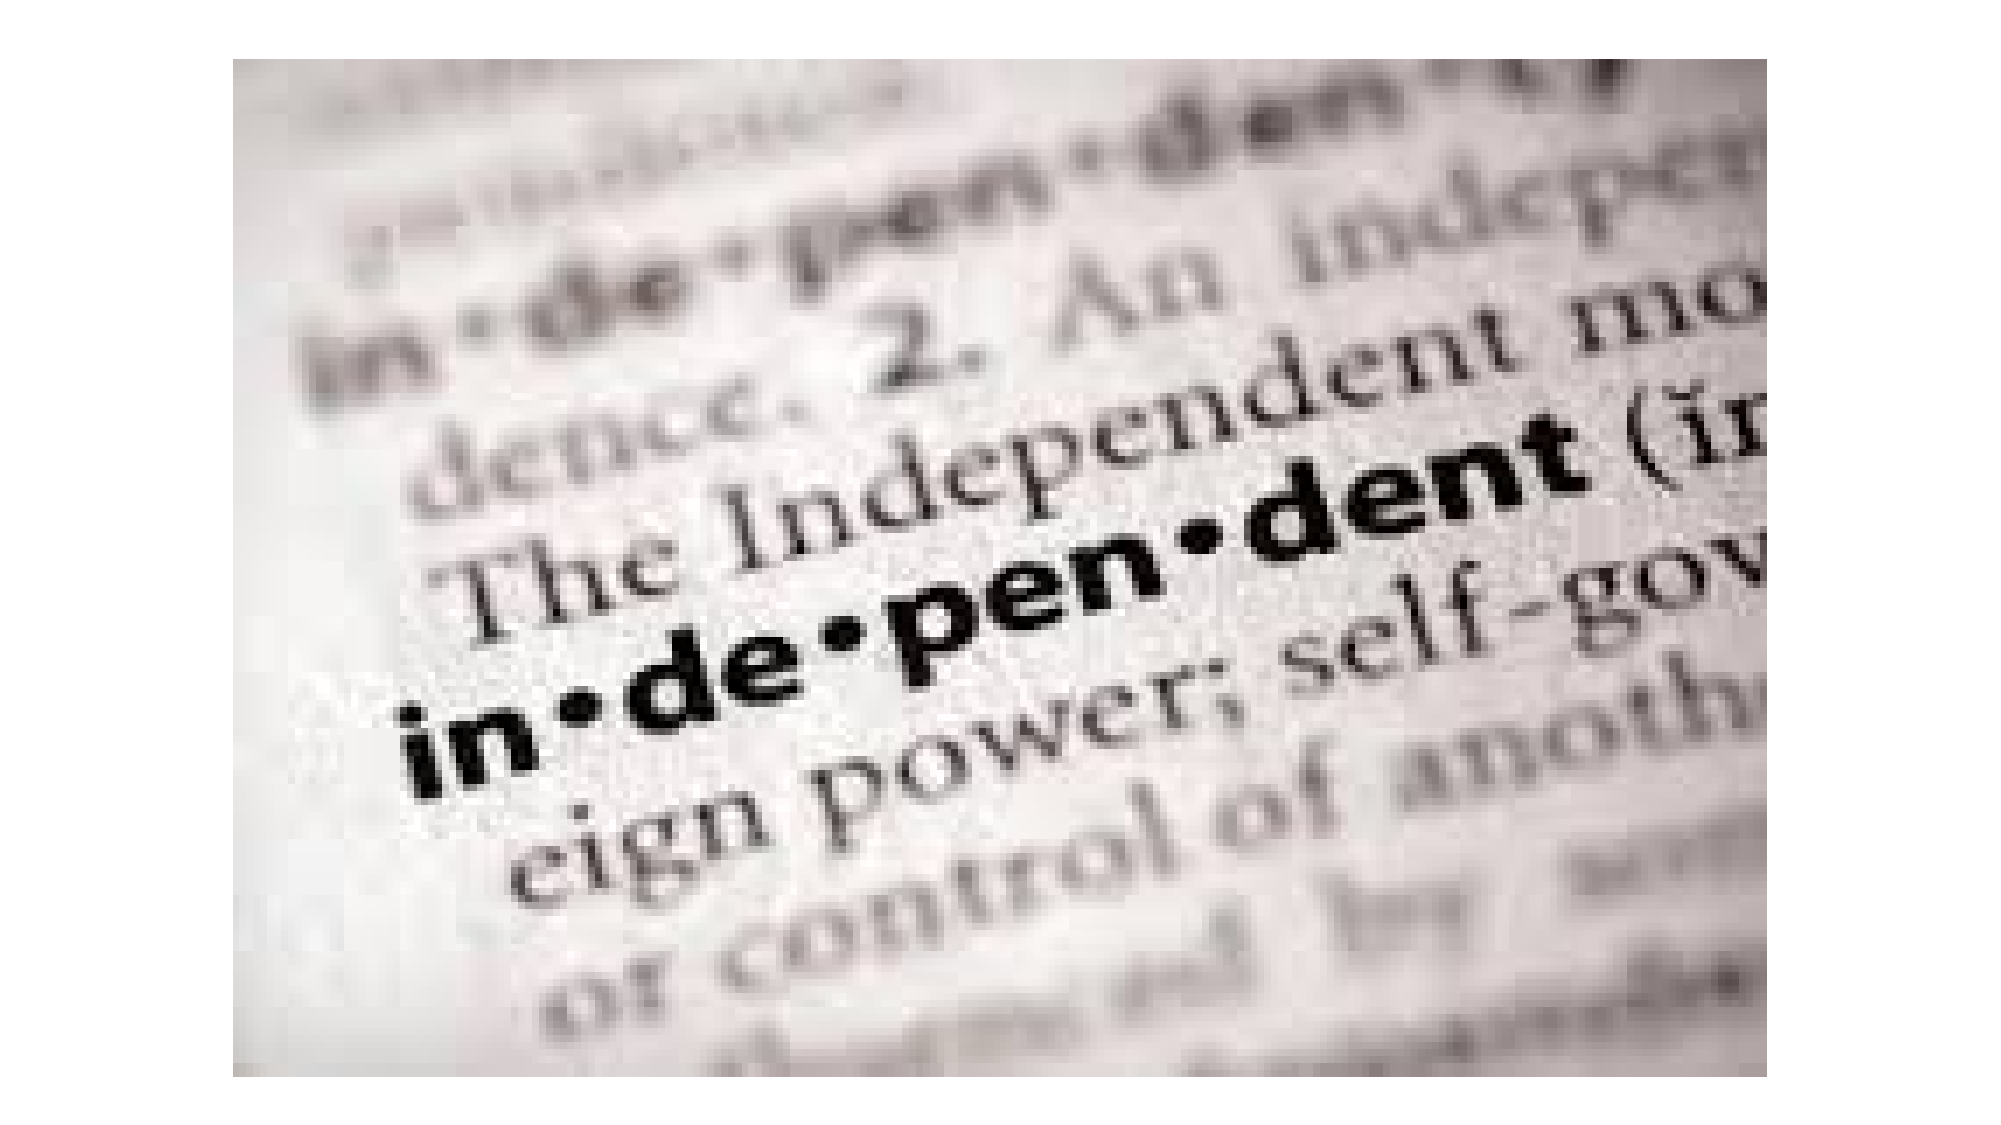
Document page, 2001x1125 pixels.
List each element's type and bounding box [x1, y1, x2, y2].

picture [233, 59, 1767, 1077]
